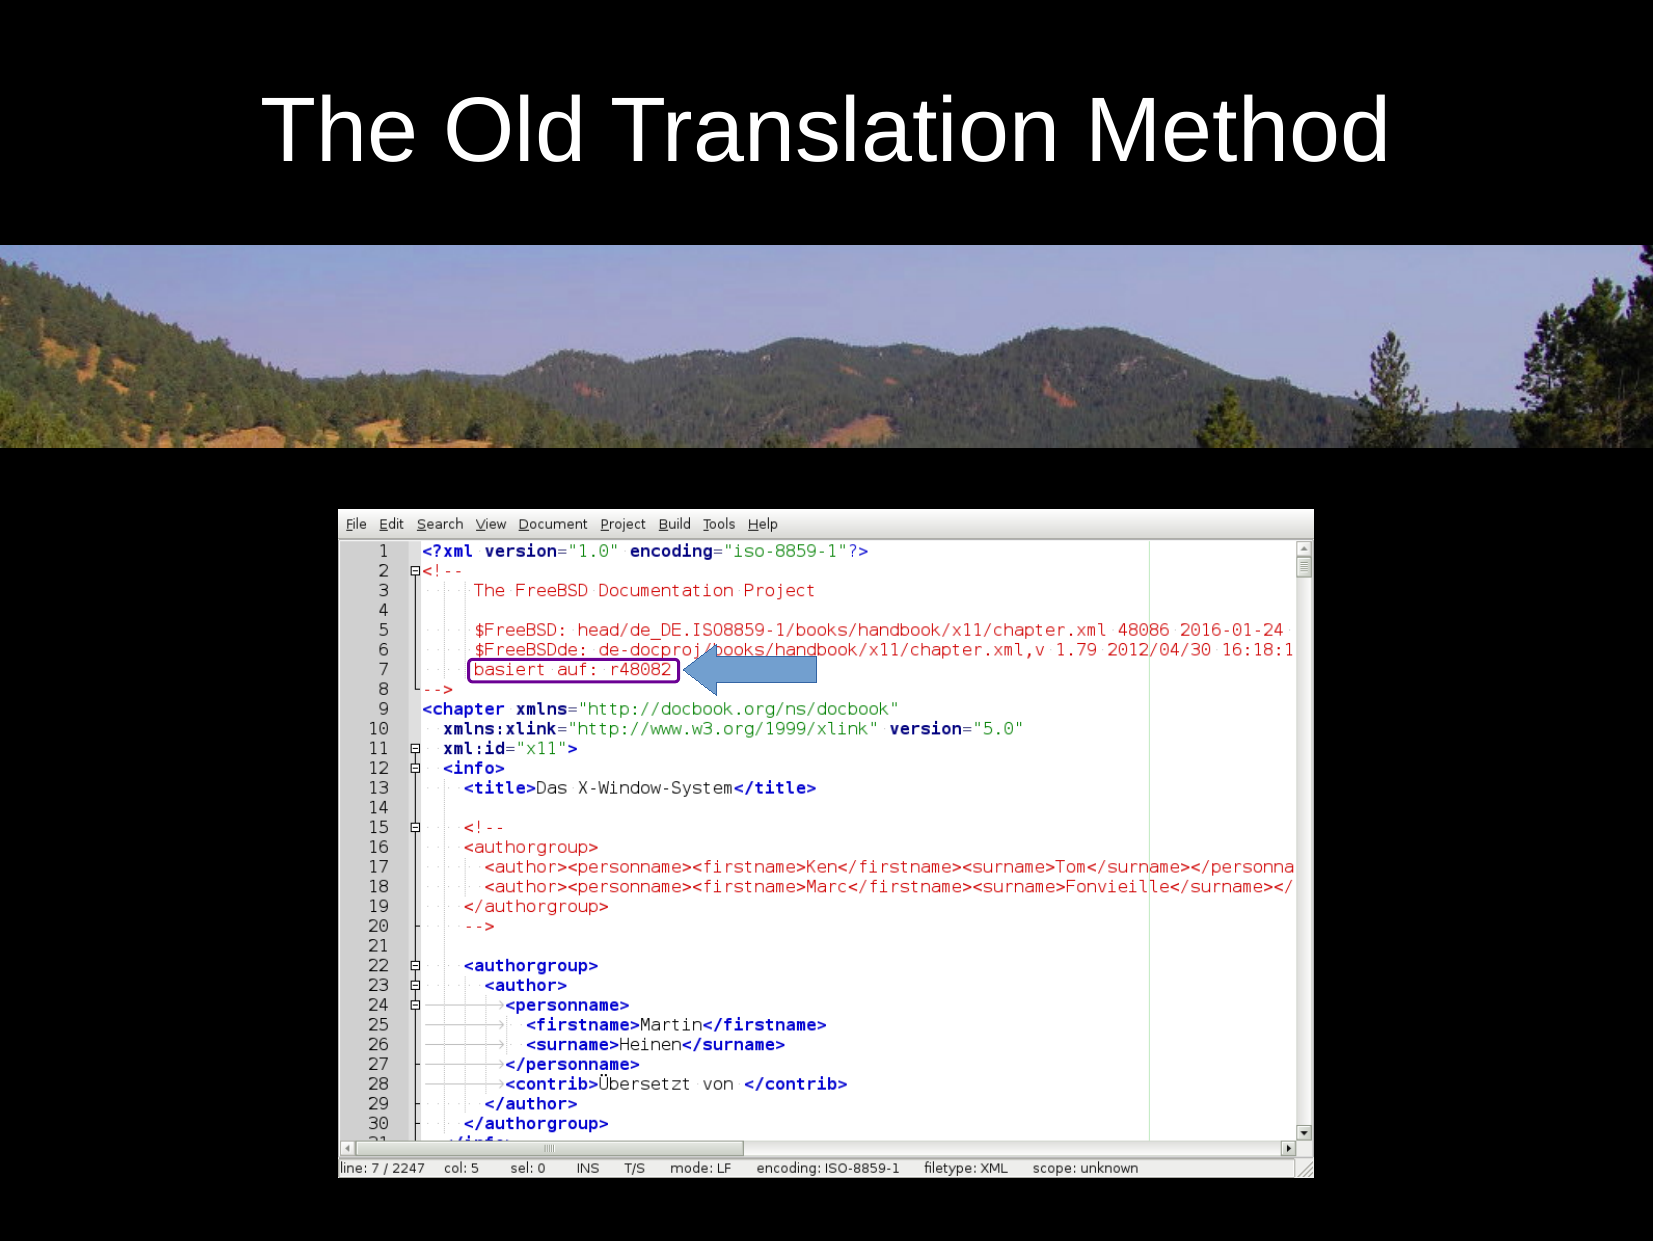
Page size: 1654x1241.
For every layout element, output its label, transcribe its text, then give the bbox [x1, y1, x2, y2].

text_box [683, 644, 817, 696]
picture [338, 509, 1314, 1178]
title The Old Translation Method [82, 49, 1571, 211]
picture [0, 245, 1653, 448]
